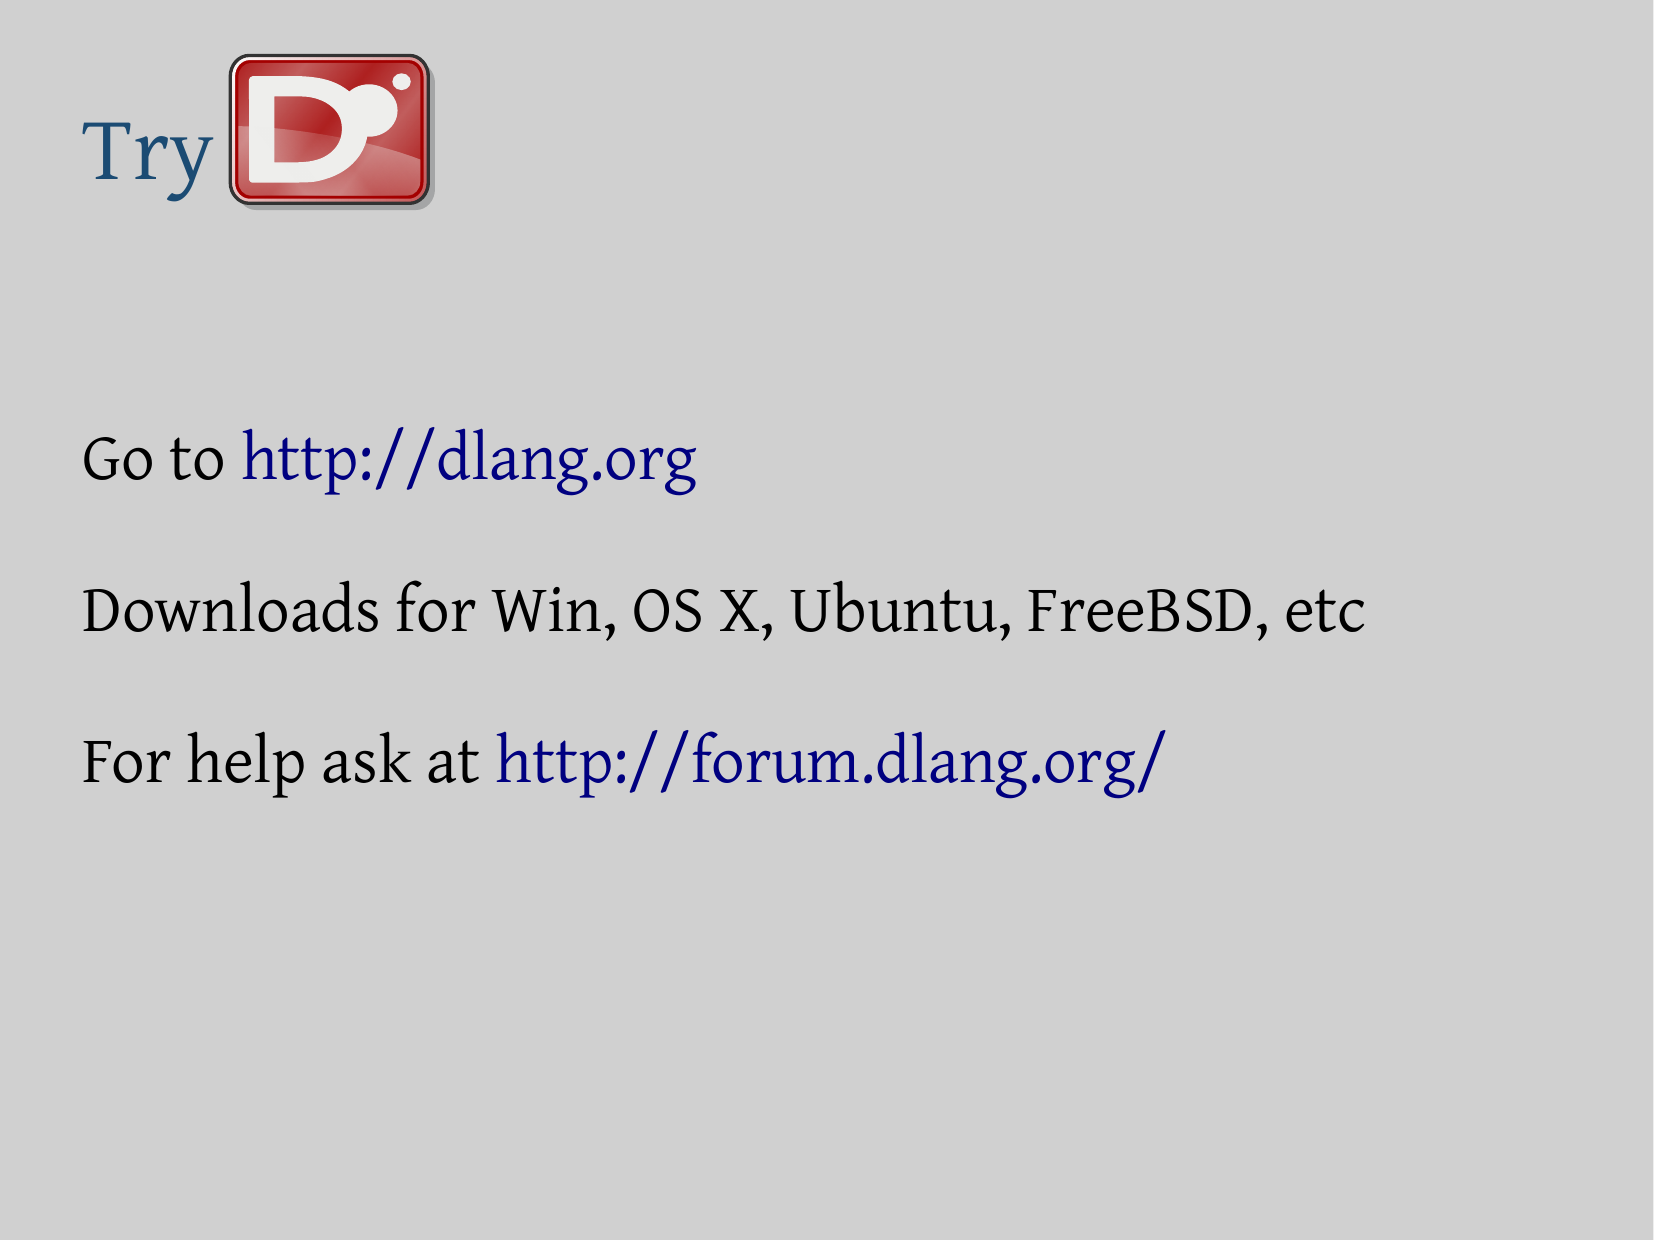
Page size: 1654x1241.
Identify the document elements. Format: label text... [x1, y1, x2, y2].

subtitle Go to http://dlang.org Downloads for Win, OS X, Ubuntu, FreeBSD, etc For help ask at http://forum.dlang.org/ [82, 290, 1571, 1010]
picture [228, 53, 436, 211]
title Try D! [82, 49, 1571, 257]
